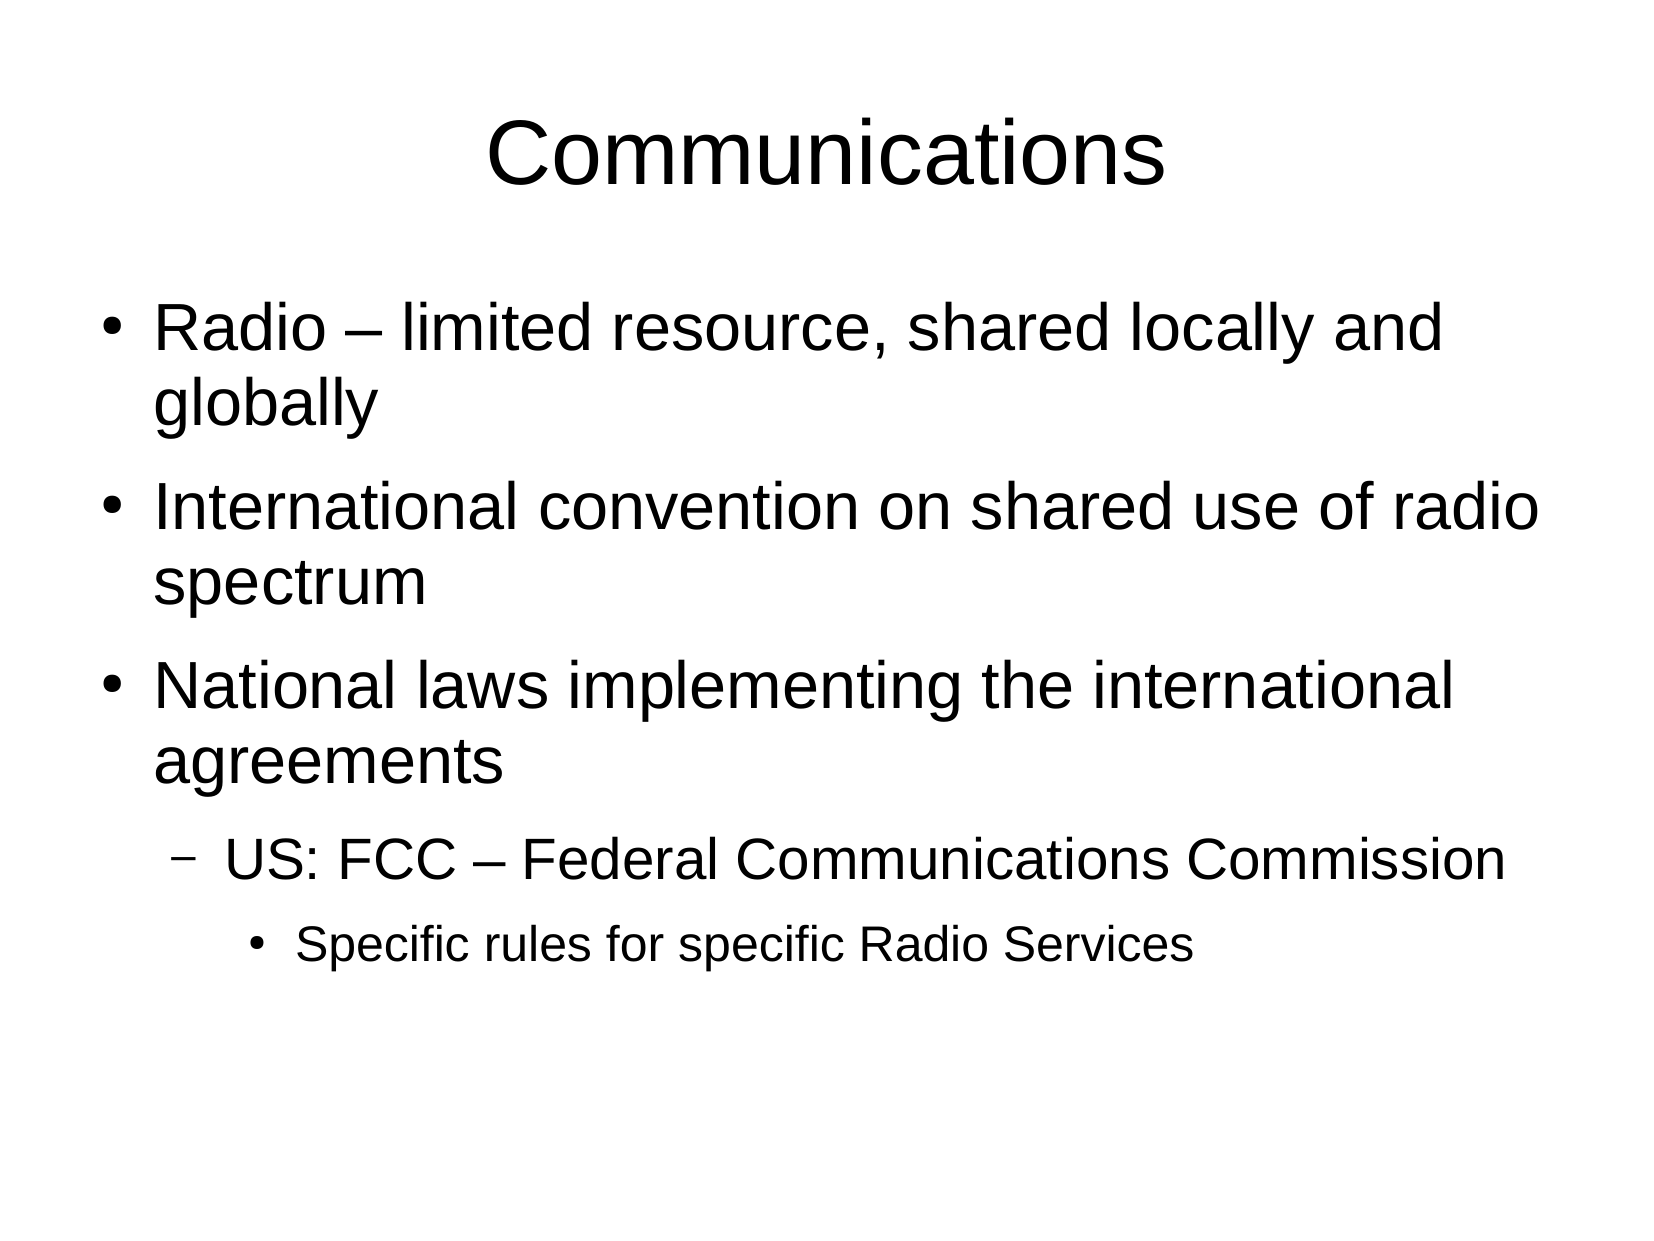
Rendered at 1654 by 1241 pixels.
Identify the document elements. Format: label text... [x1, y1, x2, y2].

list Radio – limited resource, shared locally and globally International convention on shared use of radio spectrum National laws implementing the international agreements US: FCC – Federal Communications Commission Specific rules for specific Radio Services [82, 290, 1571, 1010]
title Communications [82, 49, 1571, 257]
